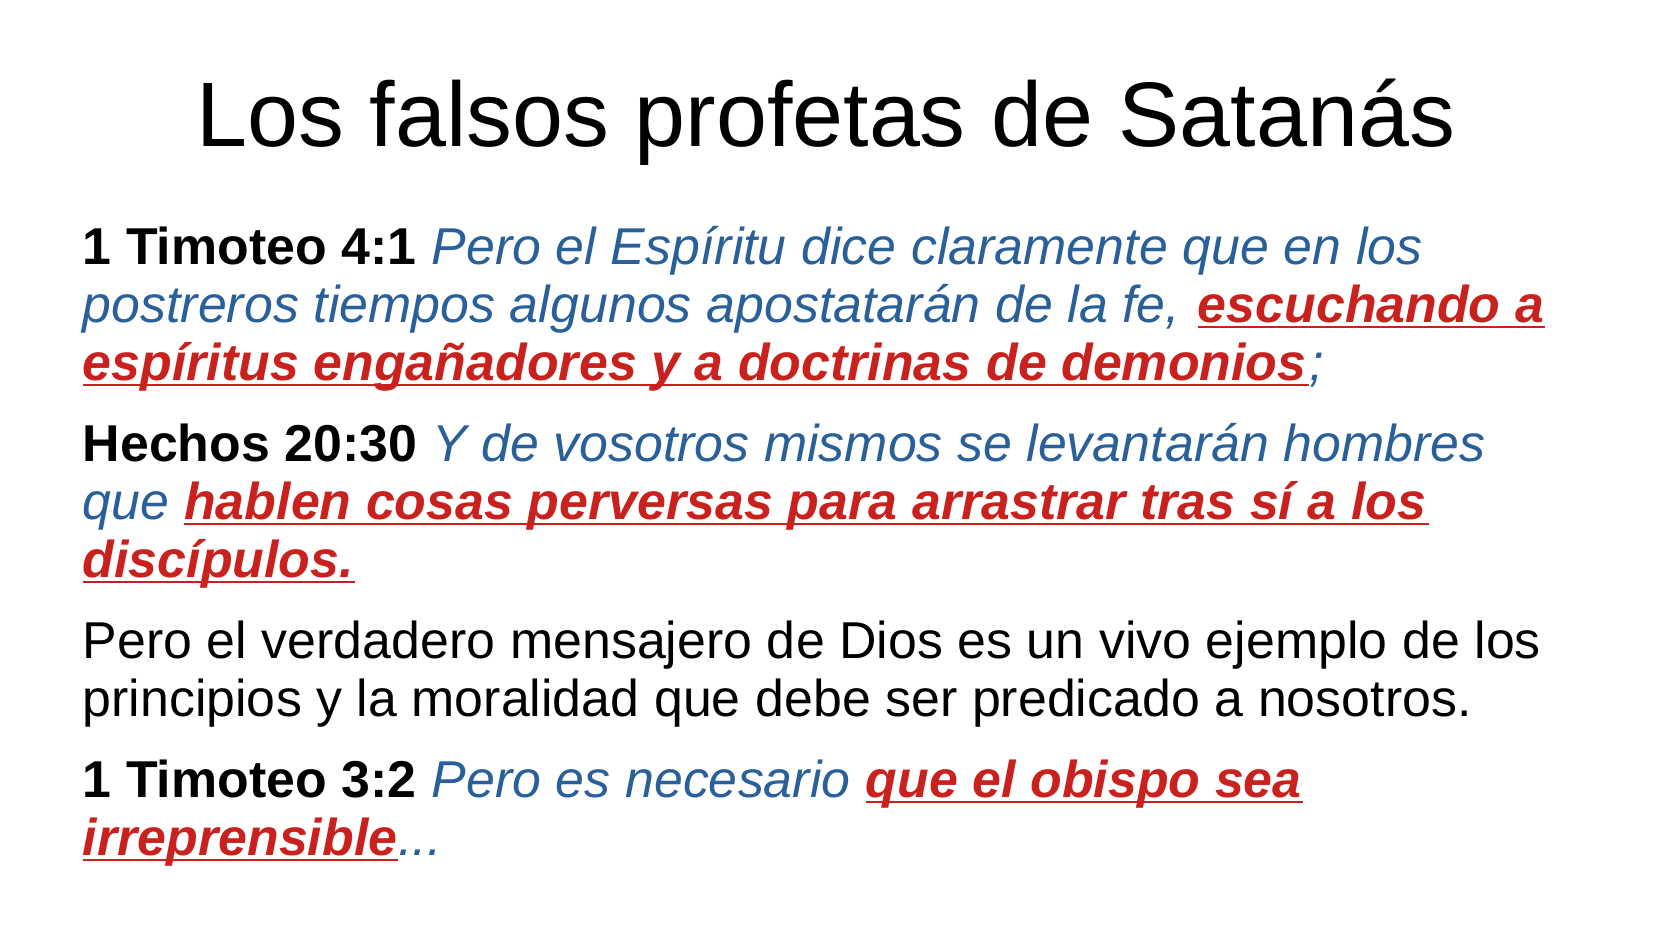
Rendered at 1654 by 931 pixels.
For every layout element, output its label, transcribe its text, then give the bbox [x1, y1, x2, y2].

list 1 Timoteo 4:1 Pero el Espíritu dice claramente que en los postreros tiempos algunos apostatarán de la fe, escuchando a espíritus engañadores y a doctrinas de demonios; Hechos 20:30 Y de vosotros mismos se levantarán hombres que hablen cosas perversas para arrastrar tras sí a los discípulos. Pero el verdadero mensajero de Dios es un vivo ejemplo de los principios y la moralidad que debe ser predicado a nosotros. 1 Timoteo 3:2 Pero es necesario que el obispo sea irreprensible... [82, 217, 1571, 872]
title Los falsos profetas de Satanás [82, 37, 1571, 193]
